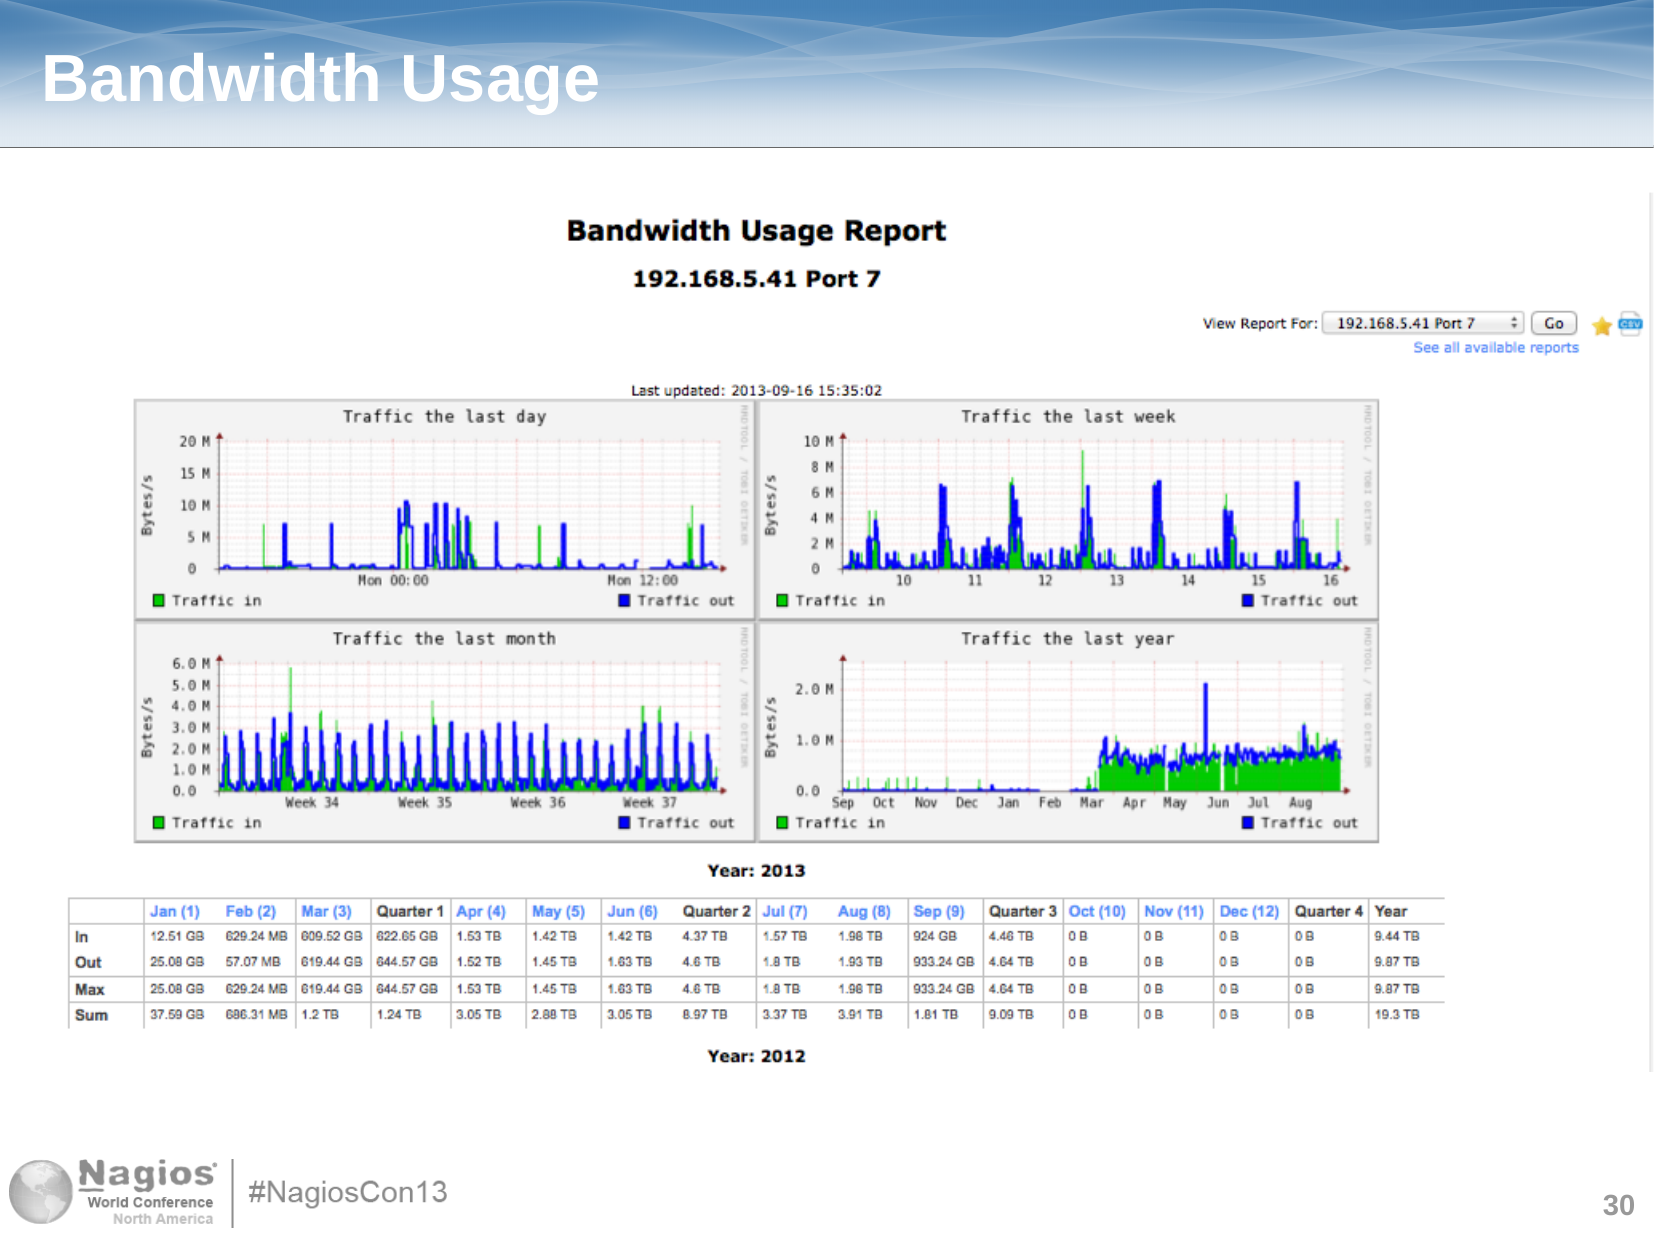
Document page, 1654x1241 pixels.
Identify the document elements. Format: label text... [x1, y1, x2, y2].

picture [9, 1159, 453, 1228]
picture [0, 0, 1654, 147]
title Bandwidth Usage [41, 29, 1248, 127]
picture [22, 185, 1654, 1072]
